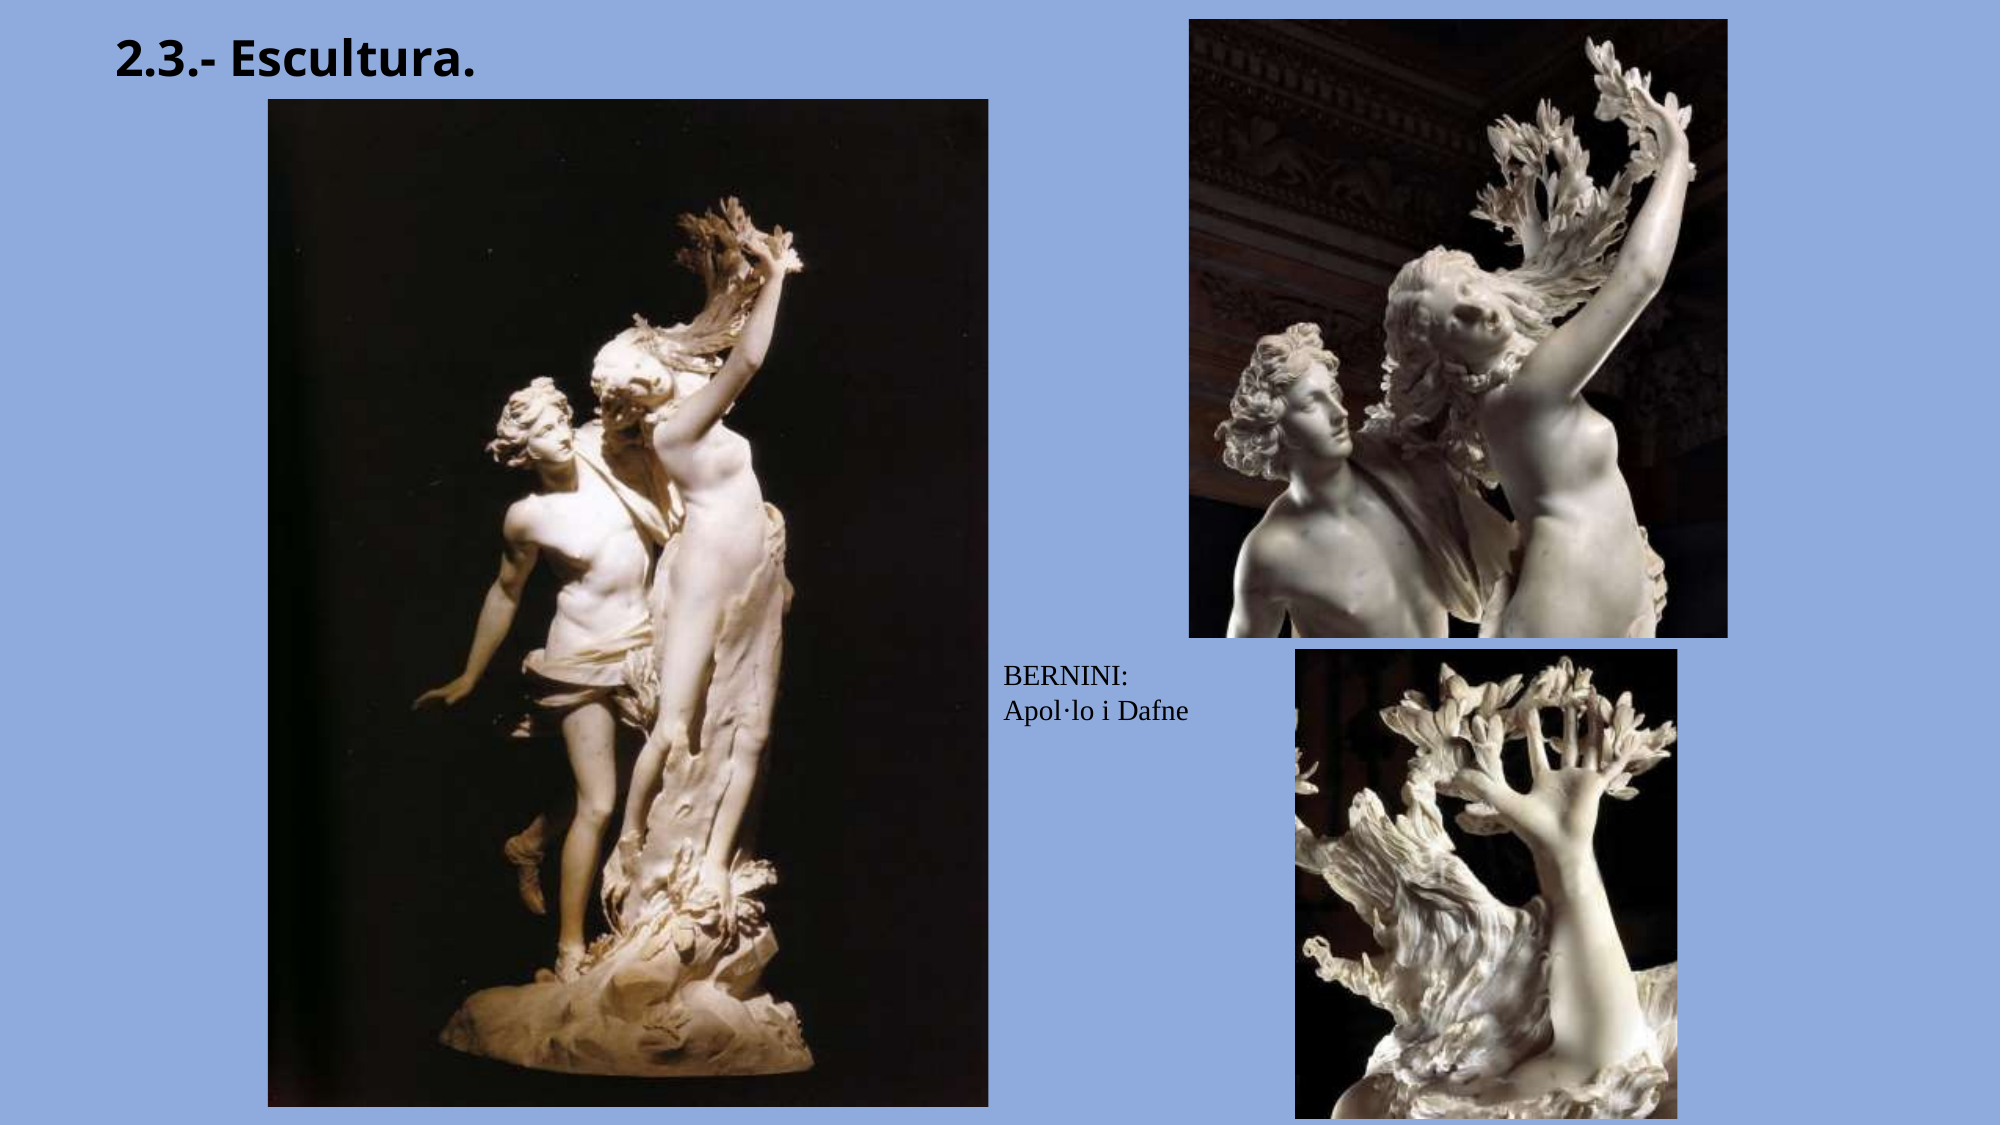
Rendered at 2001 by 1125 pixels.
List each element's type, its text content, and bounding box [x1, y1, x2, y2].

text_box BERNINI: Apol·lo i Dafne [1001, 654, 1190, 729]
text_box [1189, 19, 1728, 638]
text_box [1295, 650, 1677, 1119]
title 2.3.- Escultura. [113, 23, 1156, 87]
text_box [268, 99, 988, 1106]
